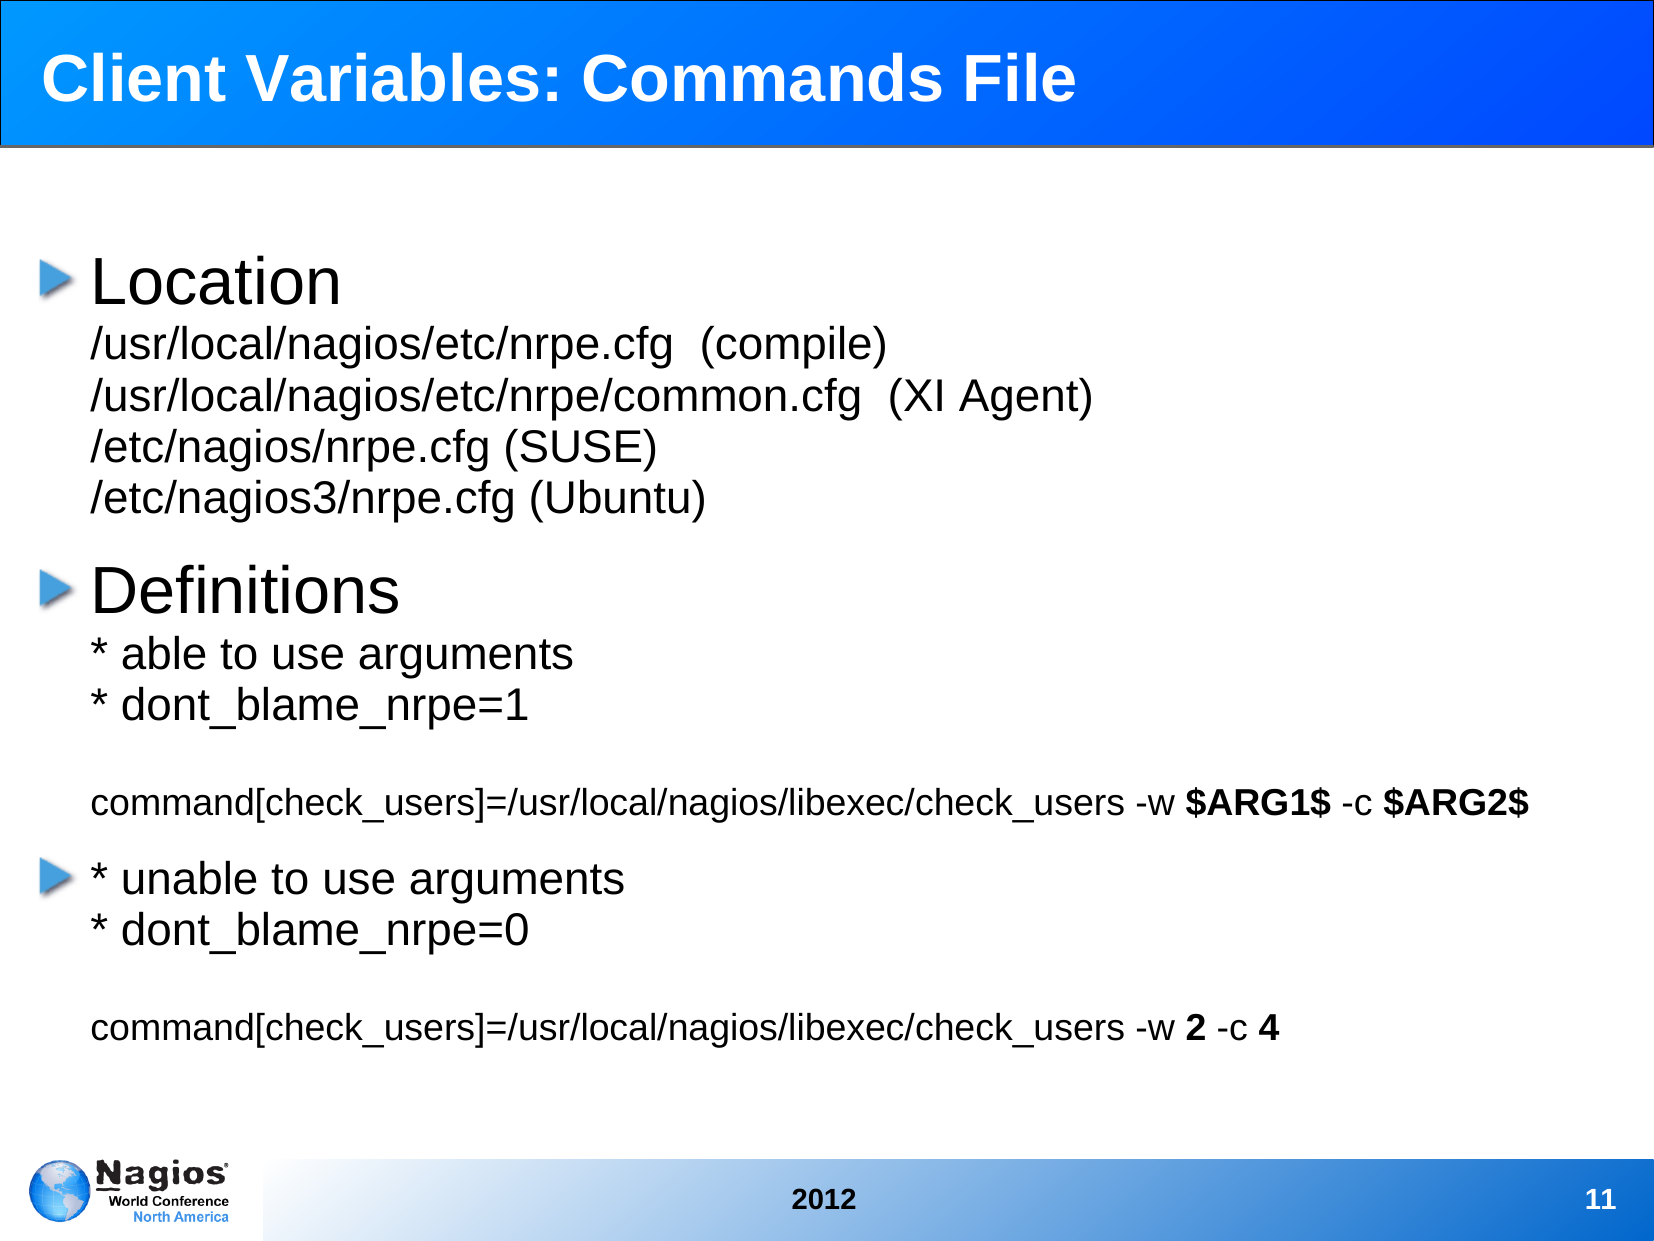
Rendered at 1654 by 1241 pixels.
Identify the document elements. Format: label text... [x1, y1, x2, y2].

picture [29, 1159, 229, 1235]
list Location /usr/local/nagios/etc/nrpe.cfg (compile) /usr/local/nagios/etc/nrpe/common.cfg (XI Agent) /etc/nagios/nrpe.cfg (SUSE) /etc/nagios3/nrpe.cfg (Ubuntu) Definitions * able to use arguments * dont_blame_nrpe=1 command[check_users]=/usr/local/nagios/libexec/check_users -w $ARG1$ -c $ARG2$ * unable to use arguments * dont_blame_nrpe=0 command[check_users]=/usr/local/nagios/libexec/check_users -w 2 -c 4 [19, 243, 1654, 1063]
title Client Variables: Commands File [41, 29, 1248, 127]
